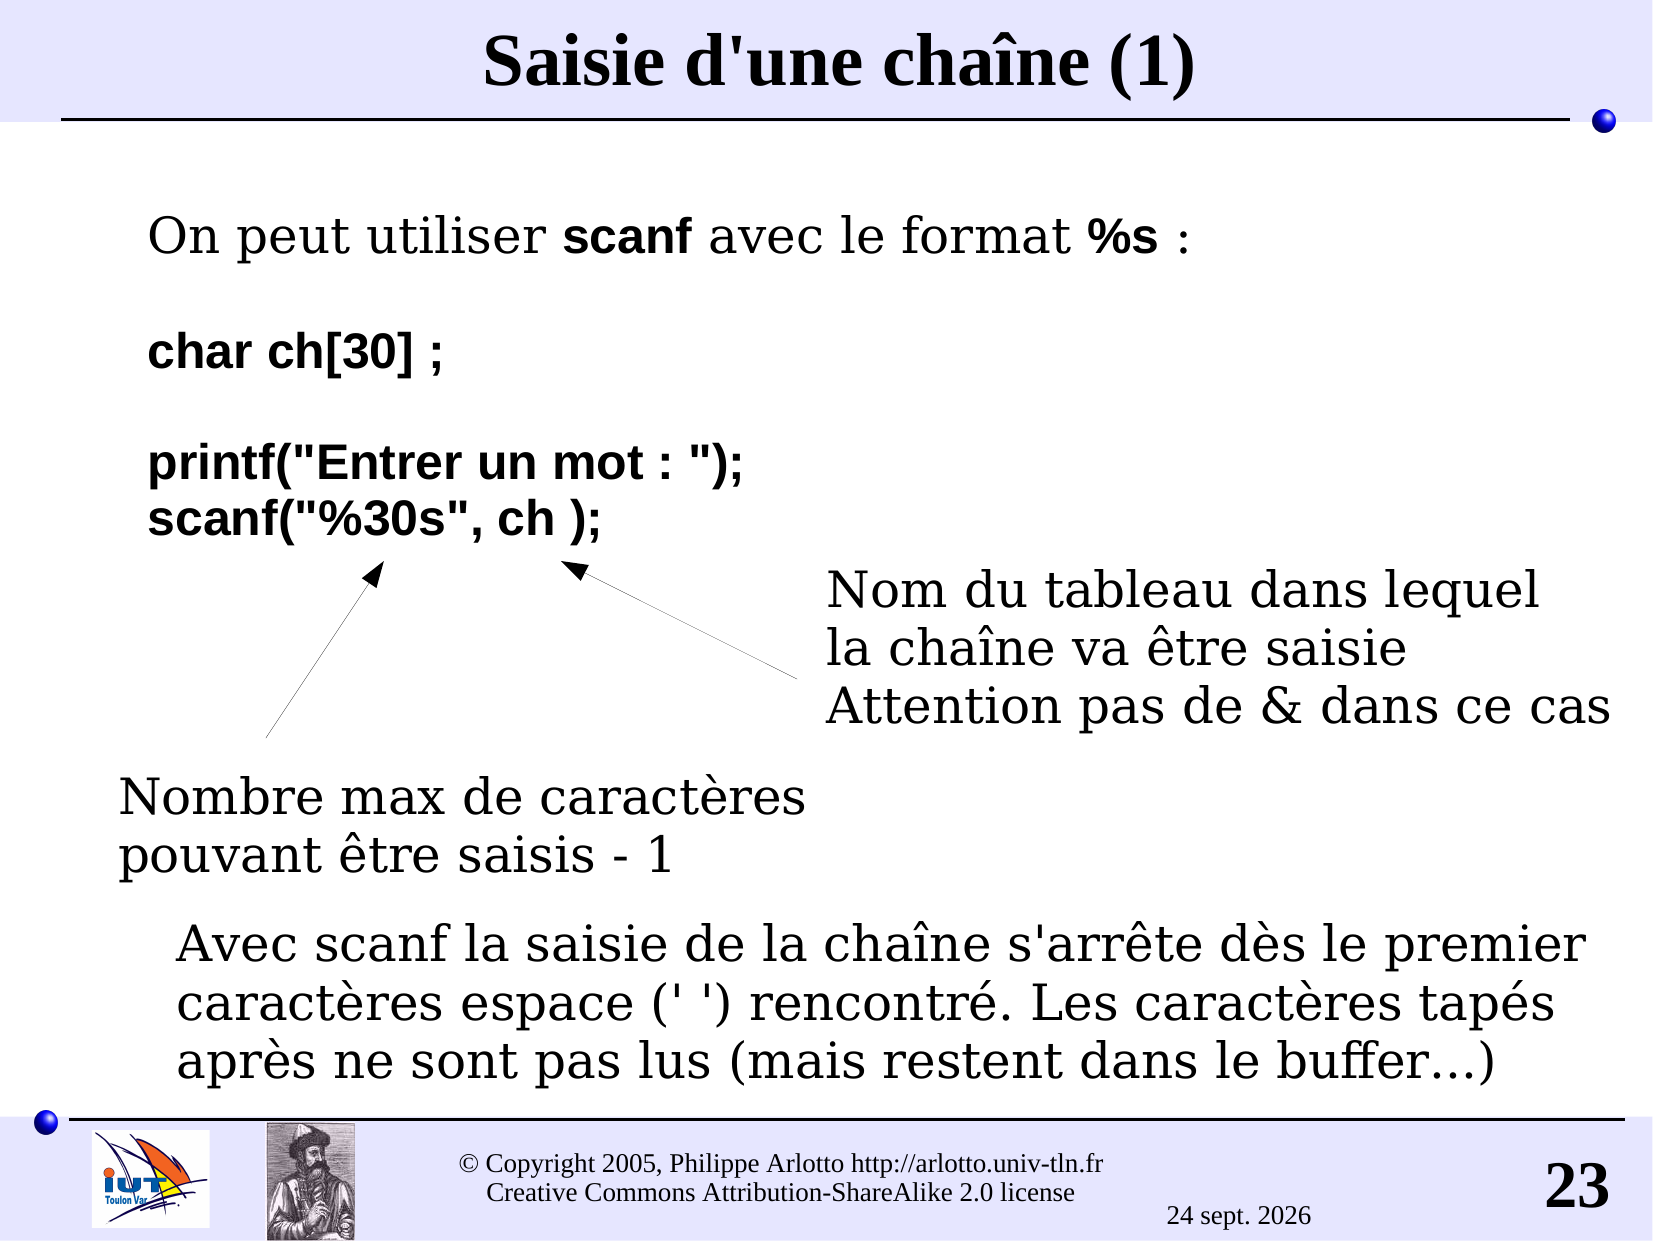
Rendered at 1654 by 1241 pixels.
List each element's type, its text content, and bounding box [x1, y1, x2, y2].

text_box Avec scanf la saisie de la chaîne s'arrête dès le premier caractères espace (' ') rencontré. Les caractères tapés après ne sont pas lus (mais restent dans le buffer...) [176, 915, 1588, 1091]
title Saisie d'une chaîne (1) [95, 14, 1585, 107]
text_box On peut utiliser scanf avec le format %s : char ch[30] ; printf("Entrer un mot : "); scanf("%30s", ch ); [147, 206, 1192, 668]
text_box Nombre max de caractères pouvant être saisis - 1 [118, 767, 809, 885]
text_box Nom du tableau dans lequel la chaîne va être saisie Attention pas de & dans ce cas [826, 561, 1614, 736]
picture [265, 1122, 355, 1241]
